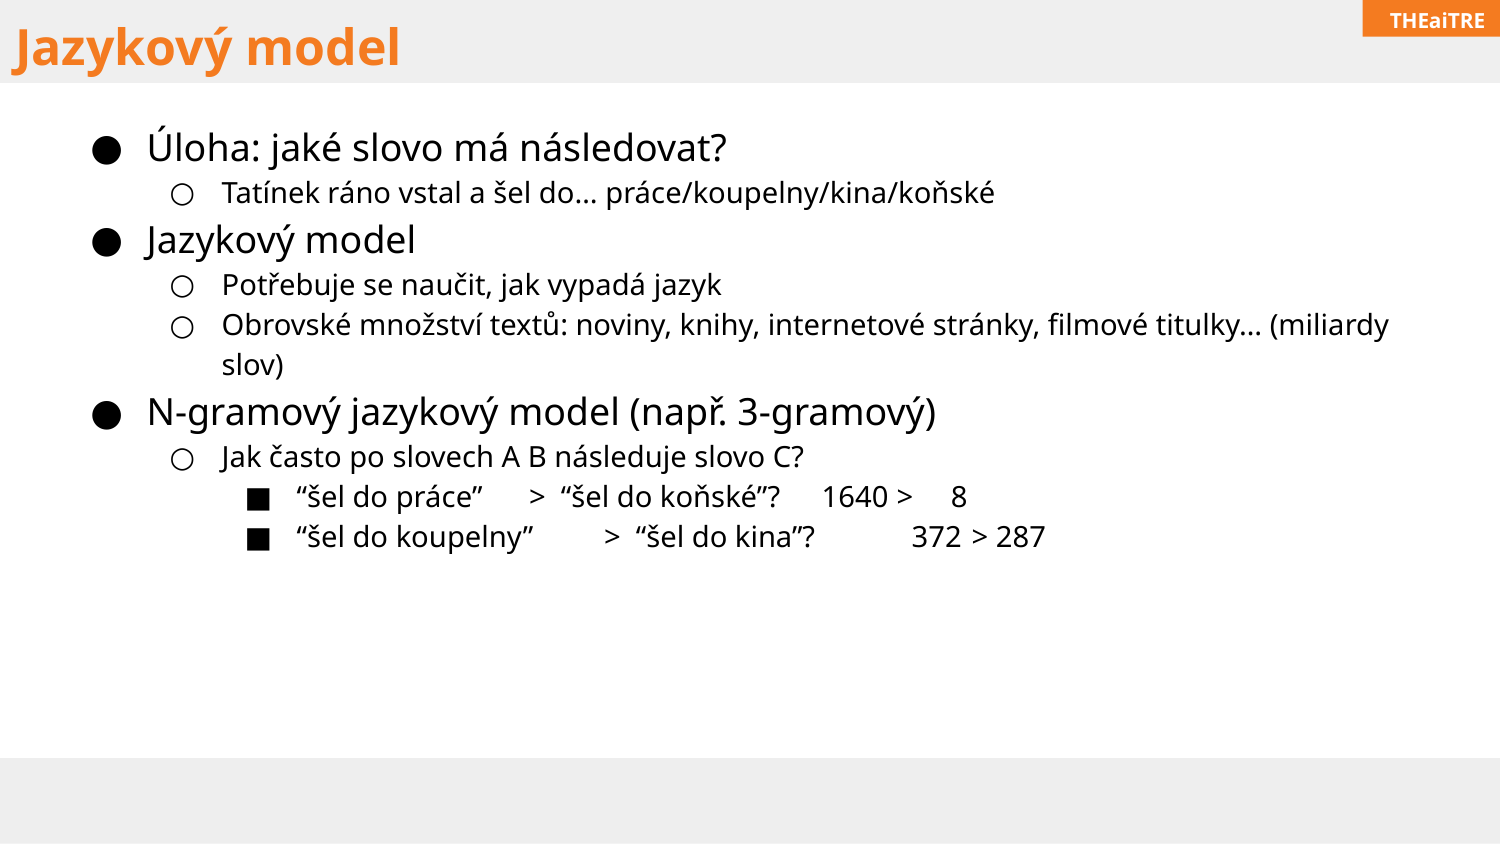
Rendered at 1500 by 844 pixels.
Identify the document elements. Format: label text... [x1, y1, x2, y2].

list Úloha: jaké slovo má následovat? Tatínek ráno vstal a šel do… práce/koupelny/kina/koňské Jazykový model Potřebuje se naučit, jak vypadá jazyk Obrovské množství textů: noviny, knihy, internetové stránky, filmové titulky… (miliardy slov) N-gramový jazykový model (např. 3-gramový) Jak často po slovech A B následuje slovo C? “šel do práce” > “šel do koňské”? 1640 > 8 “šel do koupelny” > “šel do kina”? 372 > 287 [56, 102, 1455, 778]
subtitle THEaiTRE [1362, 0, 1500, 37]
title Jazykový model [0, 0, 1500, 83]
